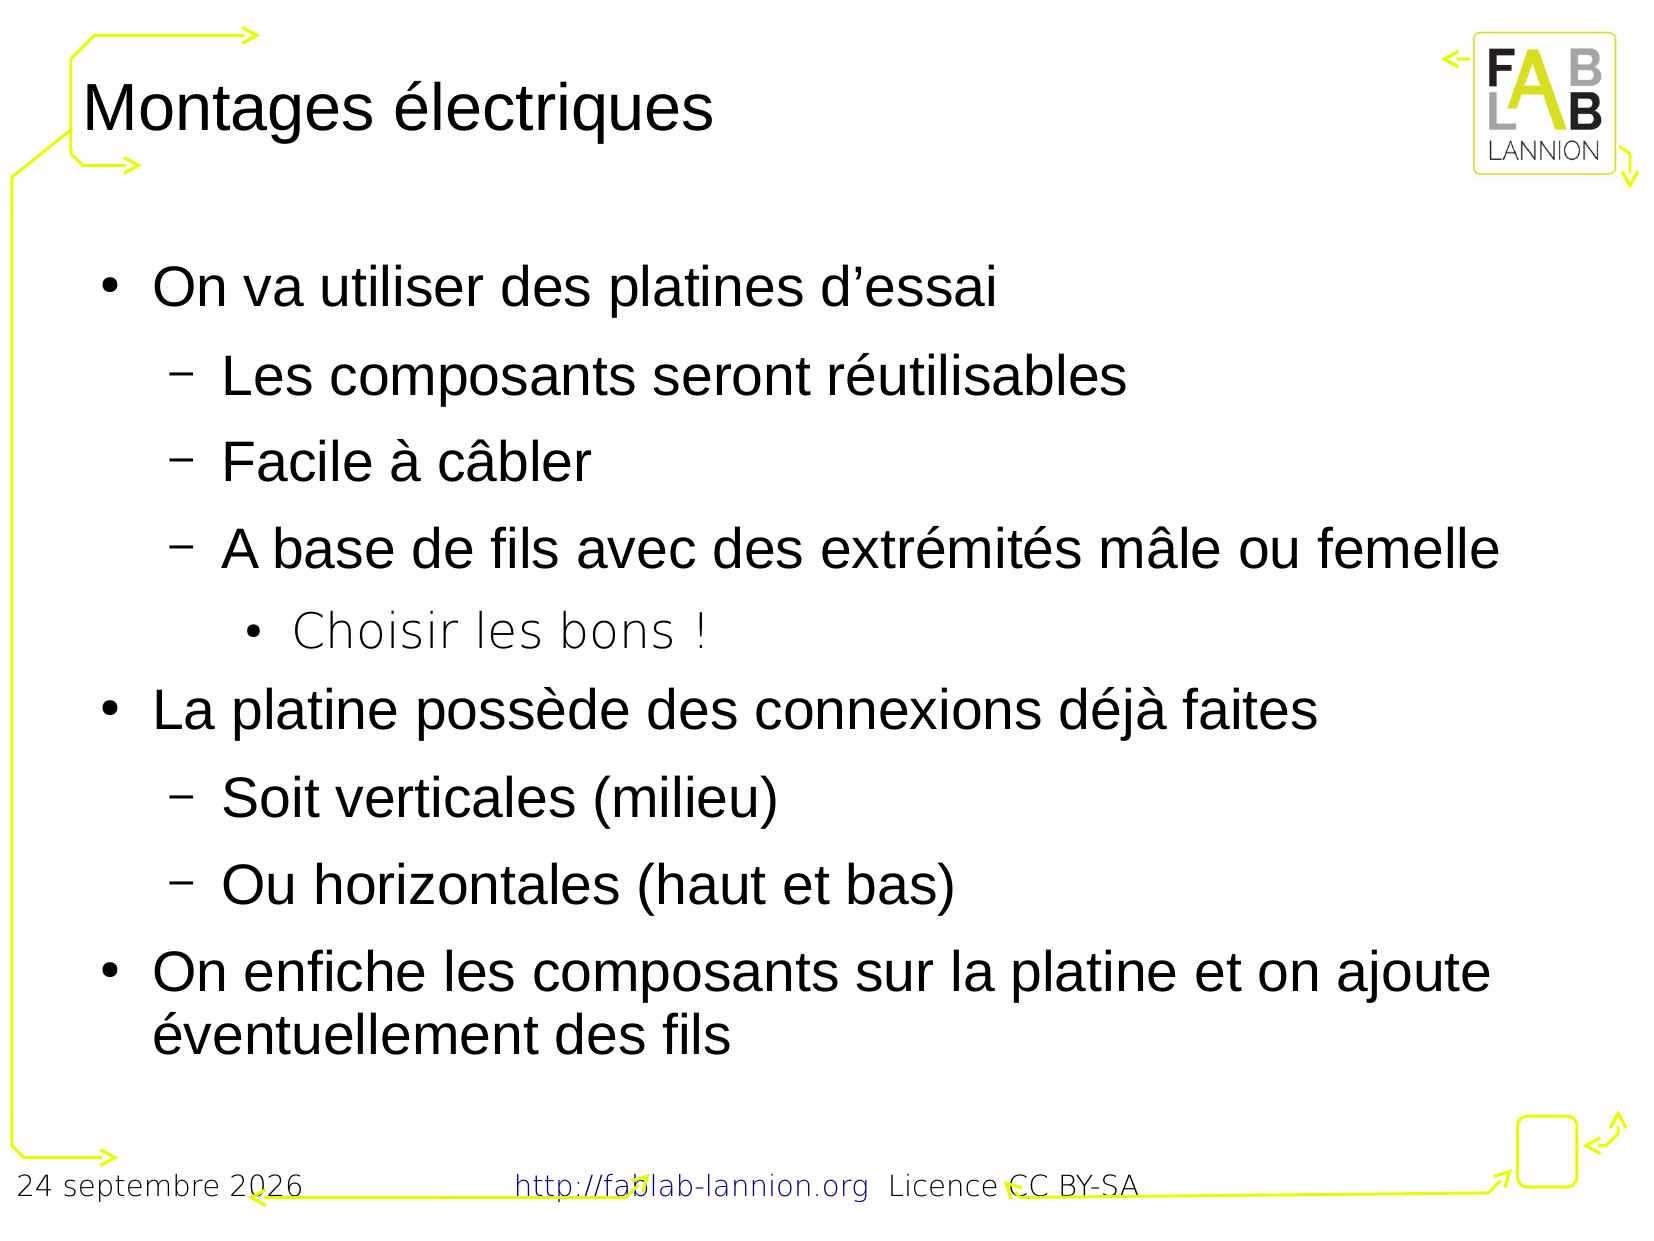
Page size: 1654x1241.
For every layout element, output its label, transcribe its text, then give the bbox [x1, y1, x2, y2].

list On va utiliser des platines d’essai Les composants seront réutilisables Facile à câbler A base de fils avec des extrémités mâle ou femelle Choisir les bons ! La platine possède des connexions déjà faites Soit verticales (milieu) Ou horizontales (haut et bas) On enfiche les composants sur la platine et on ajoute éventuellement des fils [82, 254, 1571, 1075]
title Montages électriques [82, 49, 1441, 166]
picture [1470, 29, 1619, 178]
